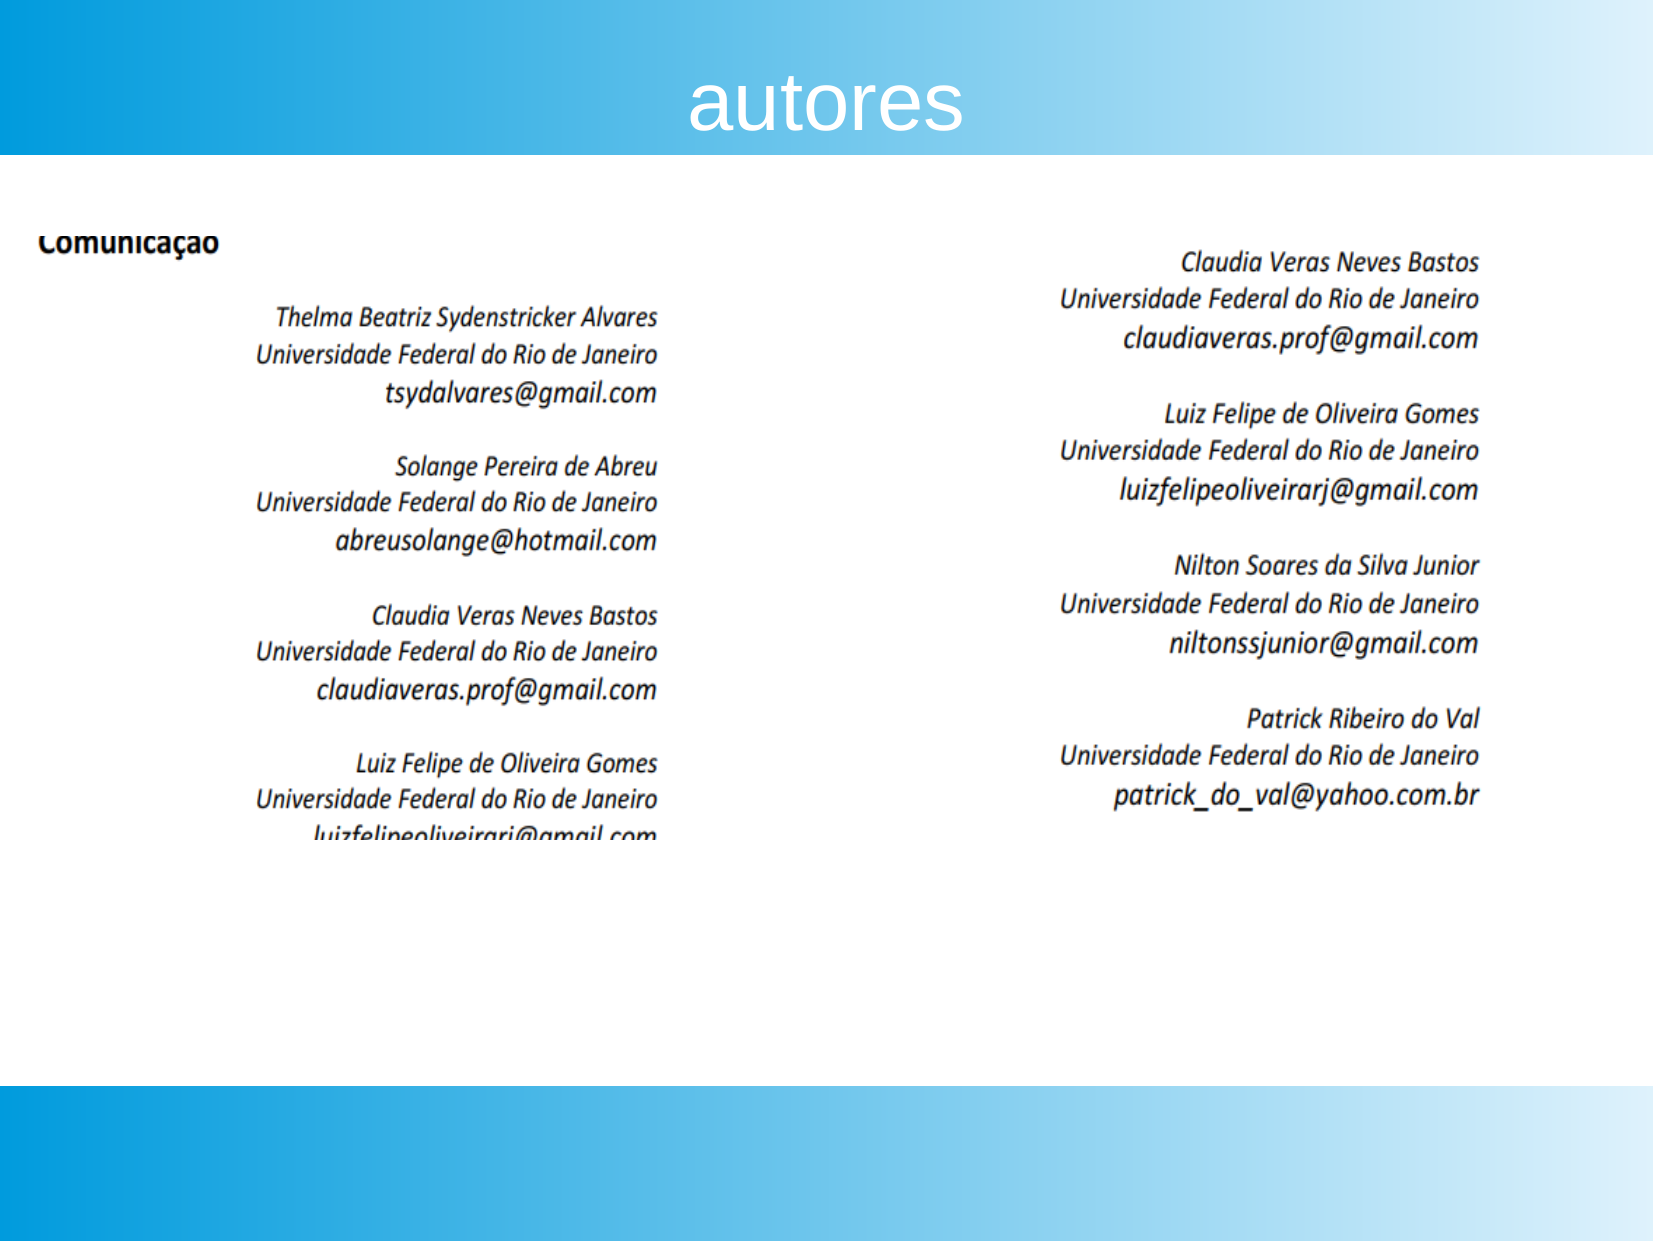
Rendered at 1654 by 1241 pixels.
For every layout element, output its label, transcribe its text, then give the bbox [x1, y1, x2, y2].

picture [784, 236, 1595, 844]
title autores [82, 49, 1571, 155]
picture [0, 236, 768, 840]
